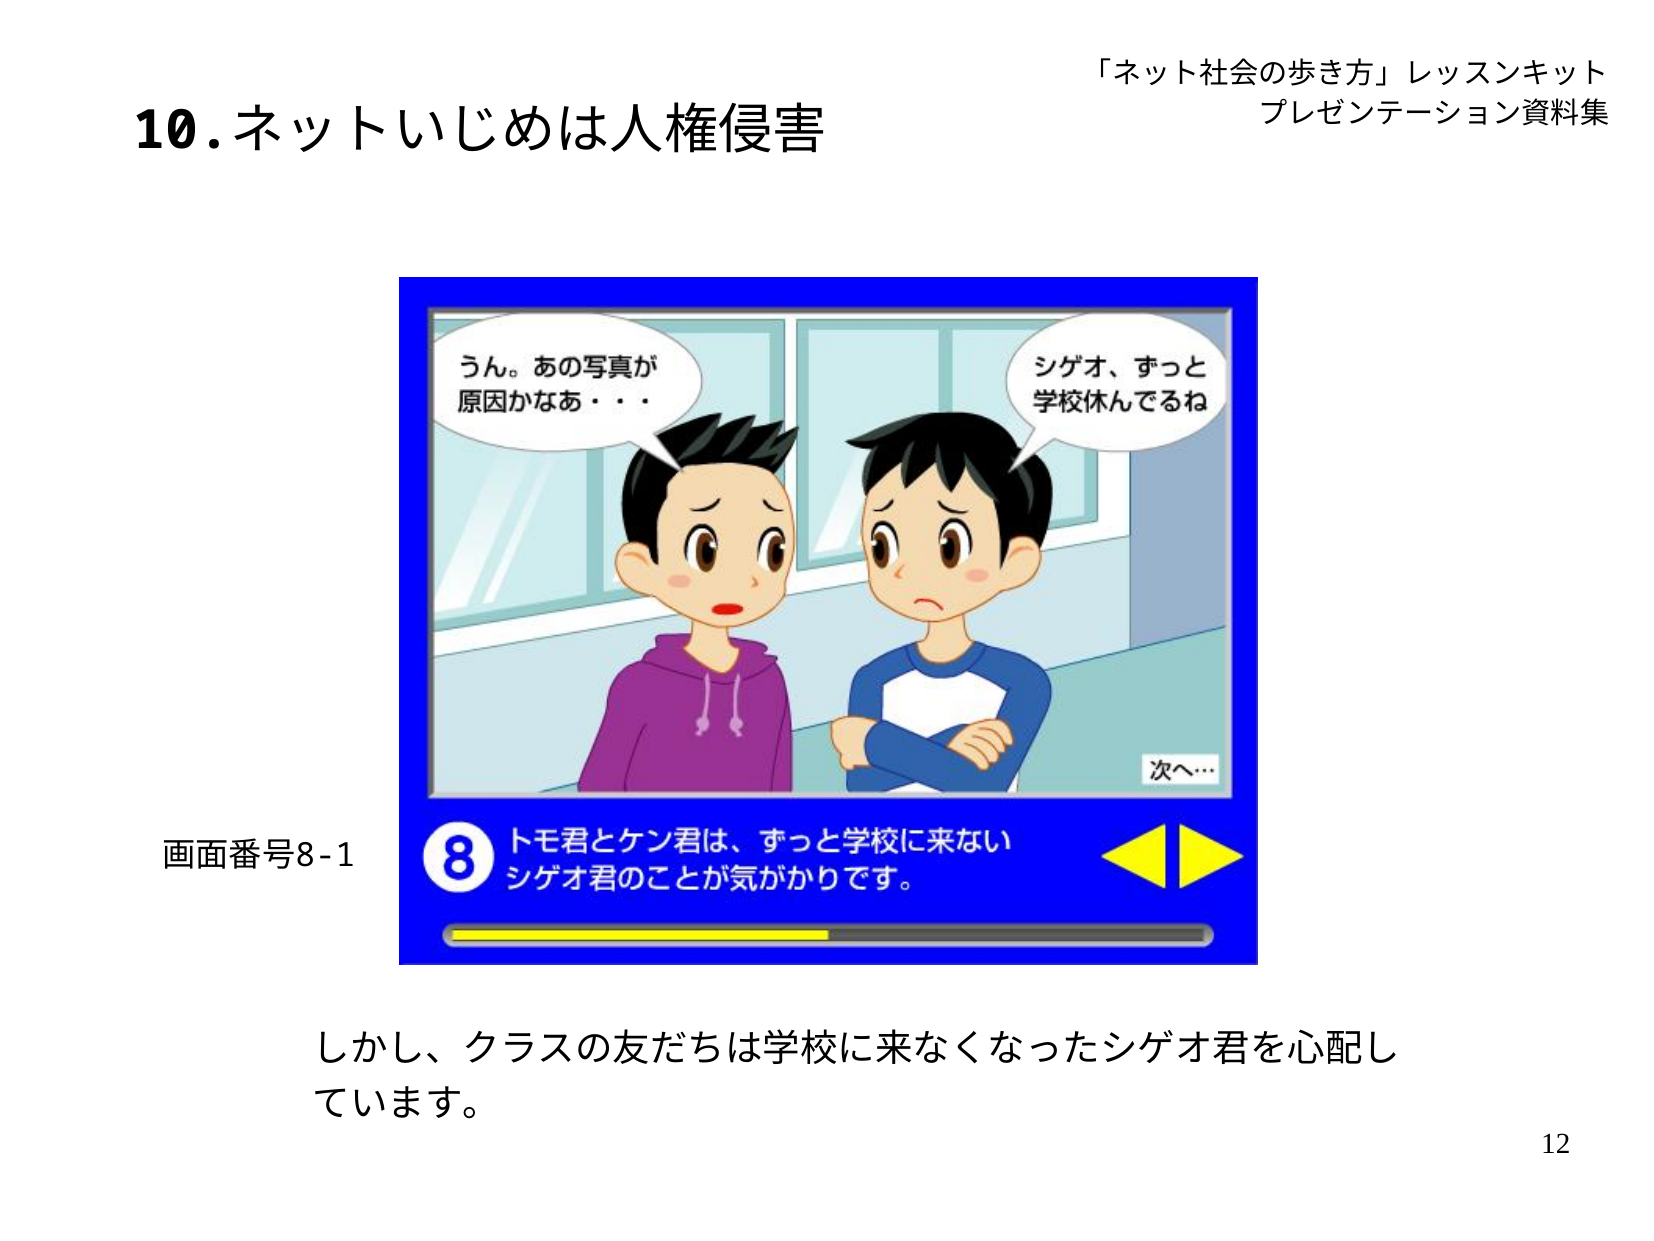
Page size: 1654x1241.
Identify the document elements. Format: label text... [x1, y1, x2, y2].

text_box 10.ネットいじめは人権侵害 [118, 88, 1093, 169]
text_box 画面番号8-1 [147, 826, 384, 882]
picture [399, 277, 1258, 965]
text_box 「ネット社会の歩き方」レッスンキット プレゼンテーション資料集 [1062, 44, 1625, 139]
text_box しかし、クラスの友だちは学校に来なくなったシゲオ君を心配しています。 [298, 1010, 1447, 1135]
